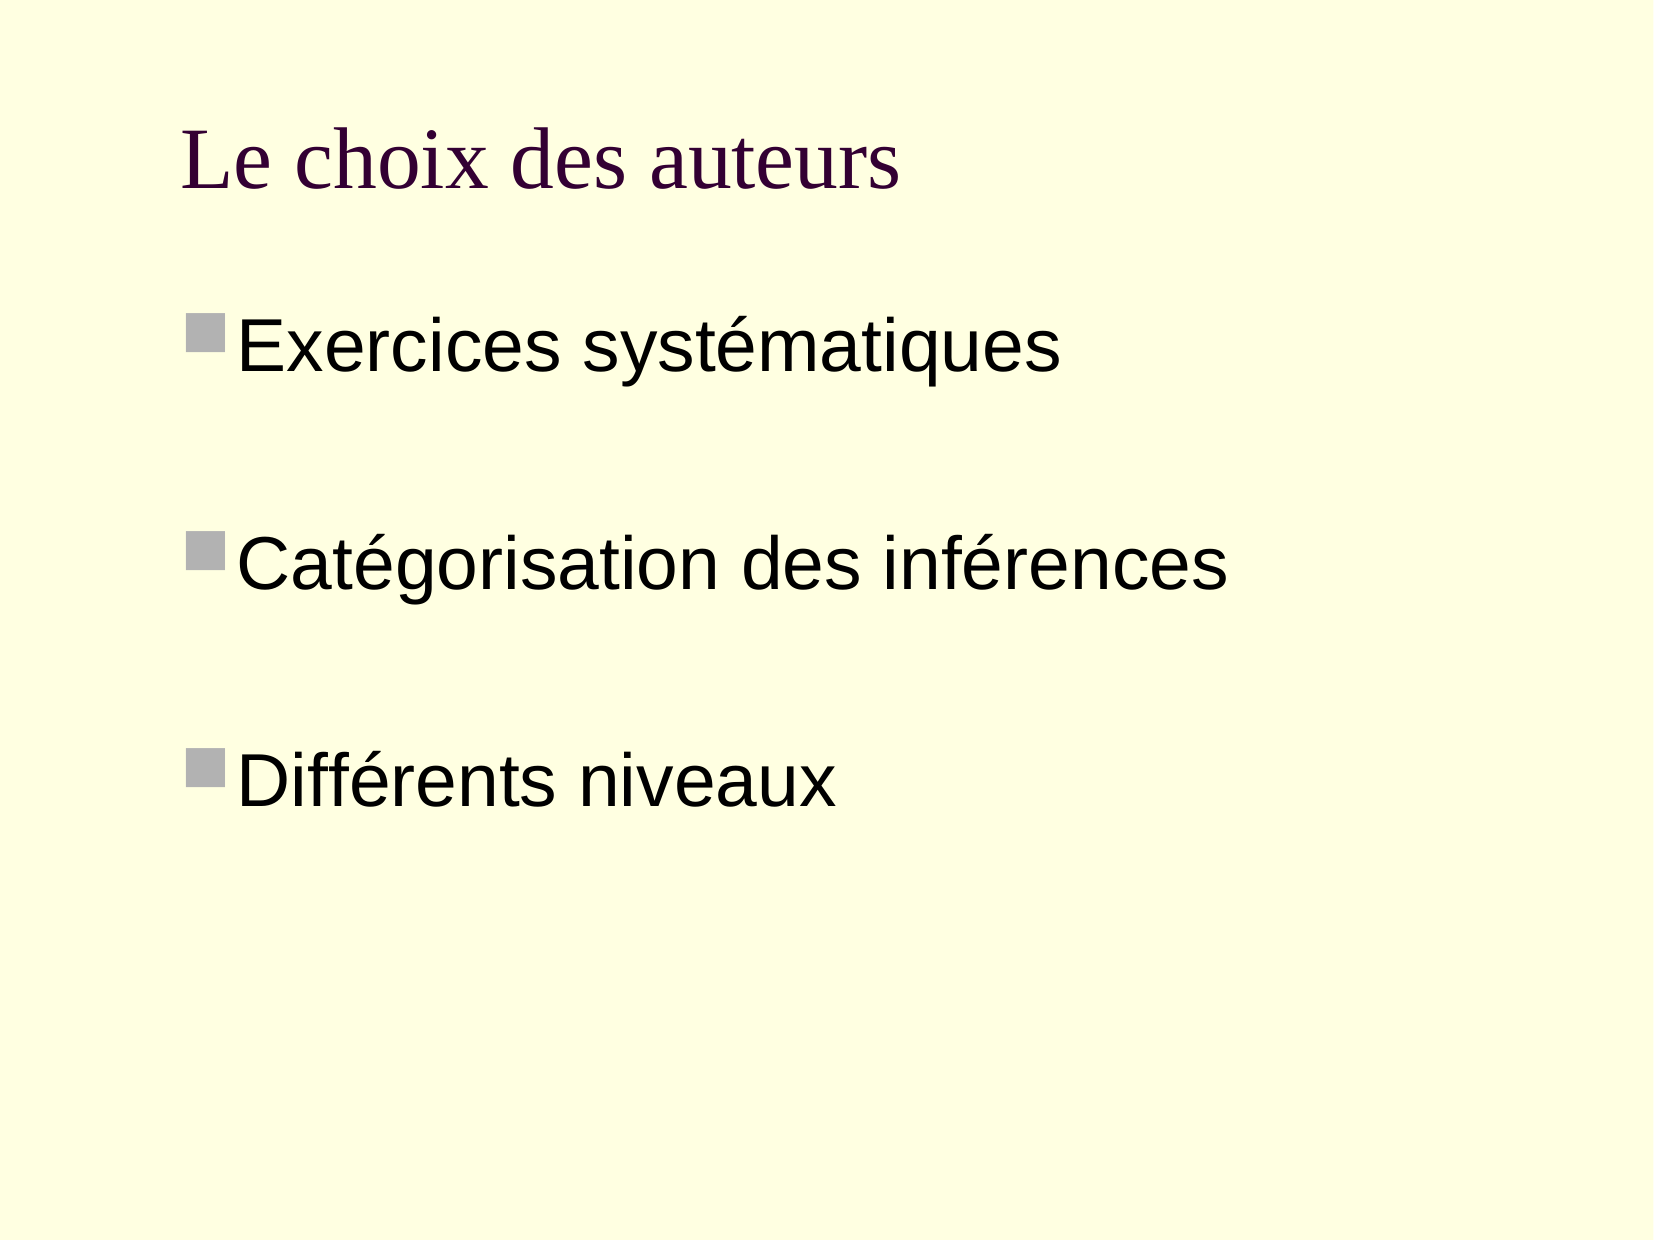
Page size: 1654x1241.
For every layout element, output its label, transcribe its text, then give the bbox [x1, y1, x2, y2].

title Le choix des auteurs [165, 50, 1571, 257]
list Exercices systématiques Catégorisation des inférences Différents niveaux [165, 289, 1571, 1109]
